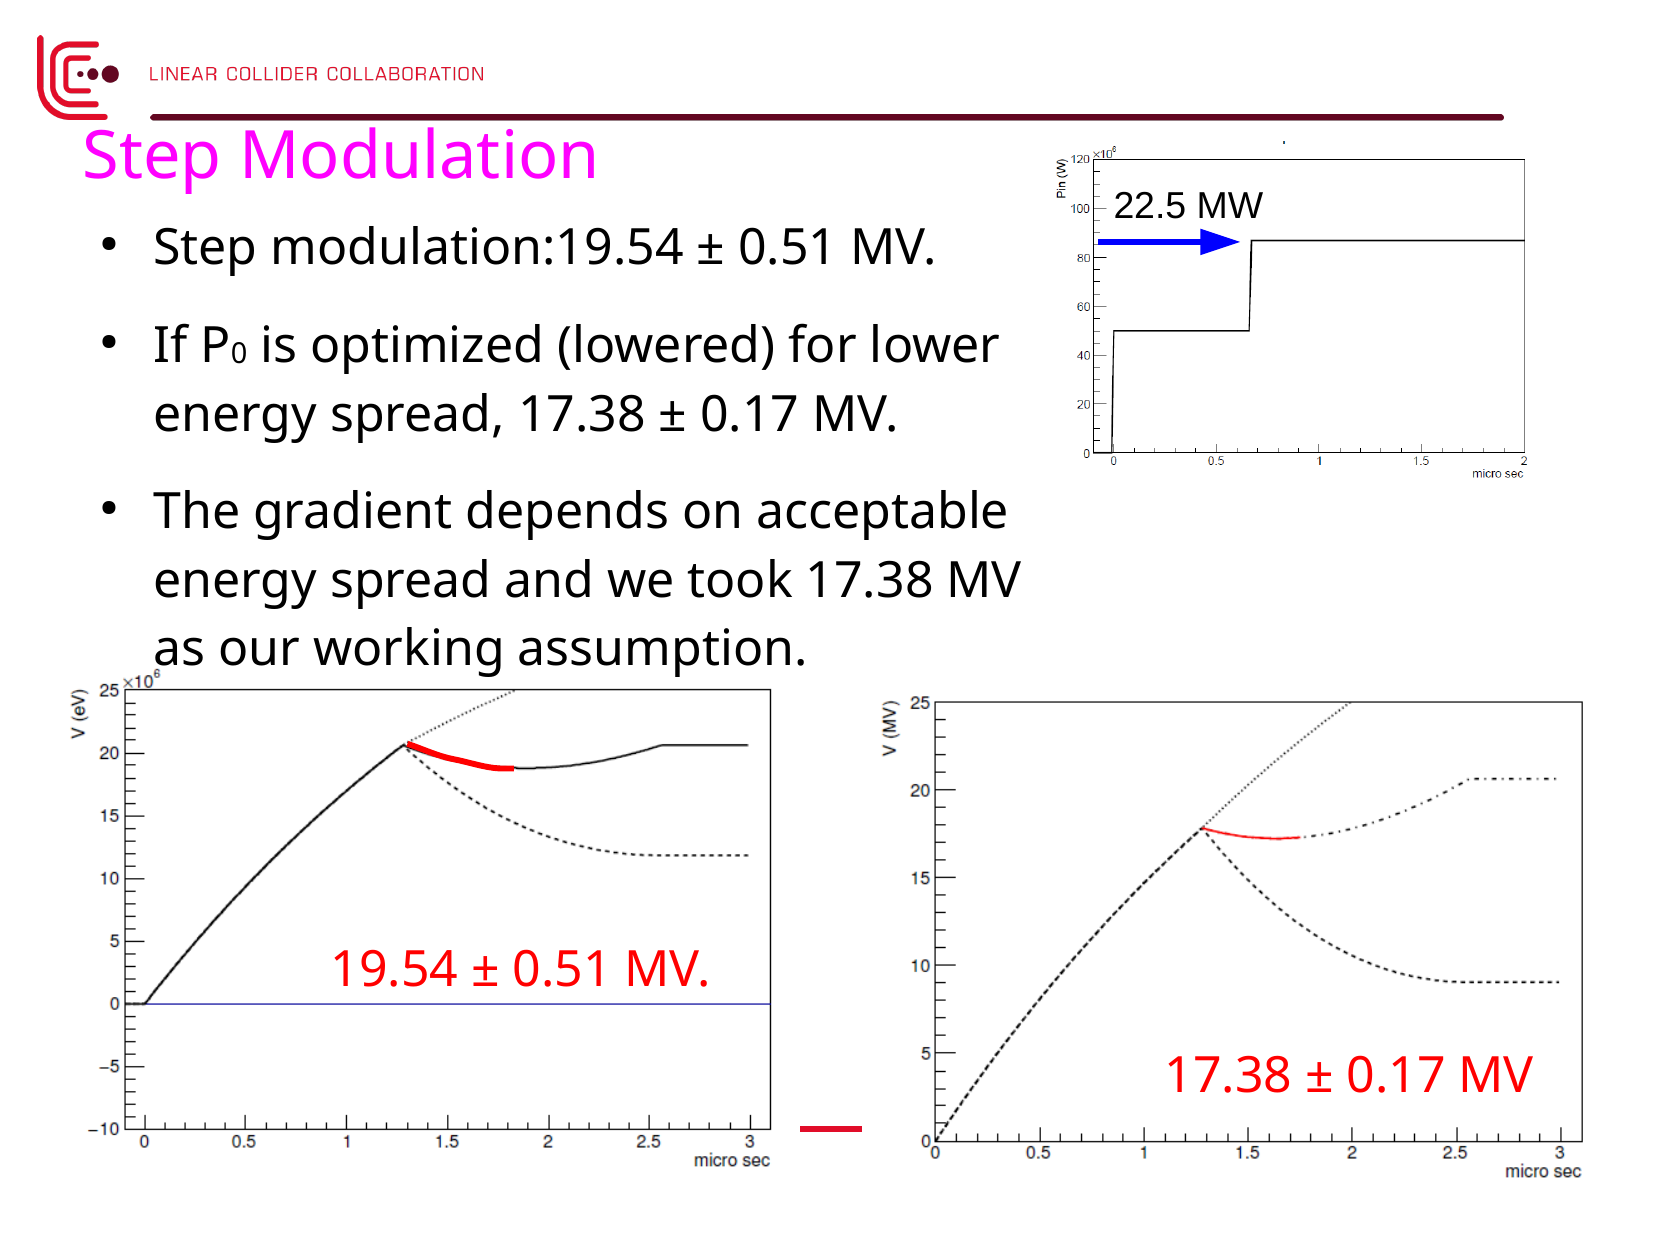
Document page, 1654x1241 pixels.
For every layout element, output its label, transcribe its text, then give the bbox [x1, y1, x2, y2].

title Step Modulation [82, 49, 1571, 257]
text_box Step modulation:19.54 ± 0.51 MV. If P0 is optimized (lowered) for lower energy spread, 17.38 ± 0.17 MV. The gradient depends on acceptable energy spread and we took 17.38 MV as our working assumption. [82, 211, 1052, 621]
text_box 17.38 ± 0.17 MV [1023, 1039, 1571, 1146]
text_box 22.5 MW [1098, 177, 1279, 235]
picture [37, 35, 483, 120]
picture [47, 141, 1603, 1201]
text_box 19.54 ± 0.51 MV. [188, 933, 747, 1039]
